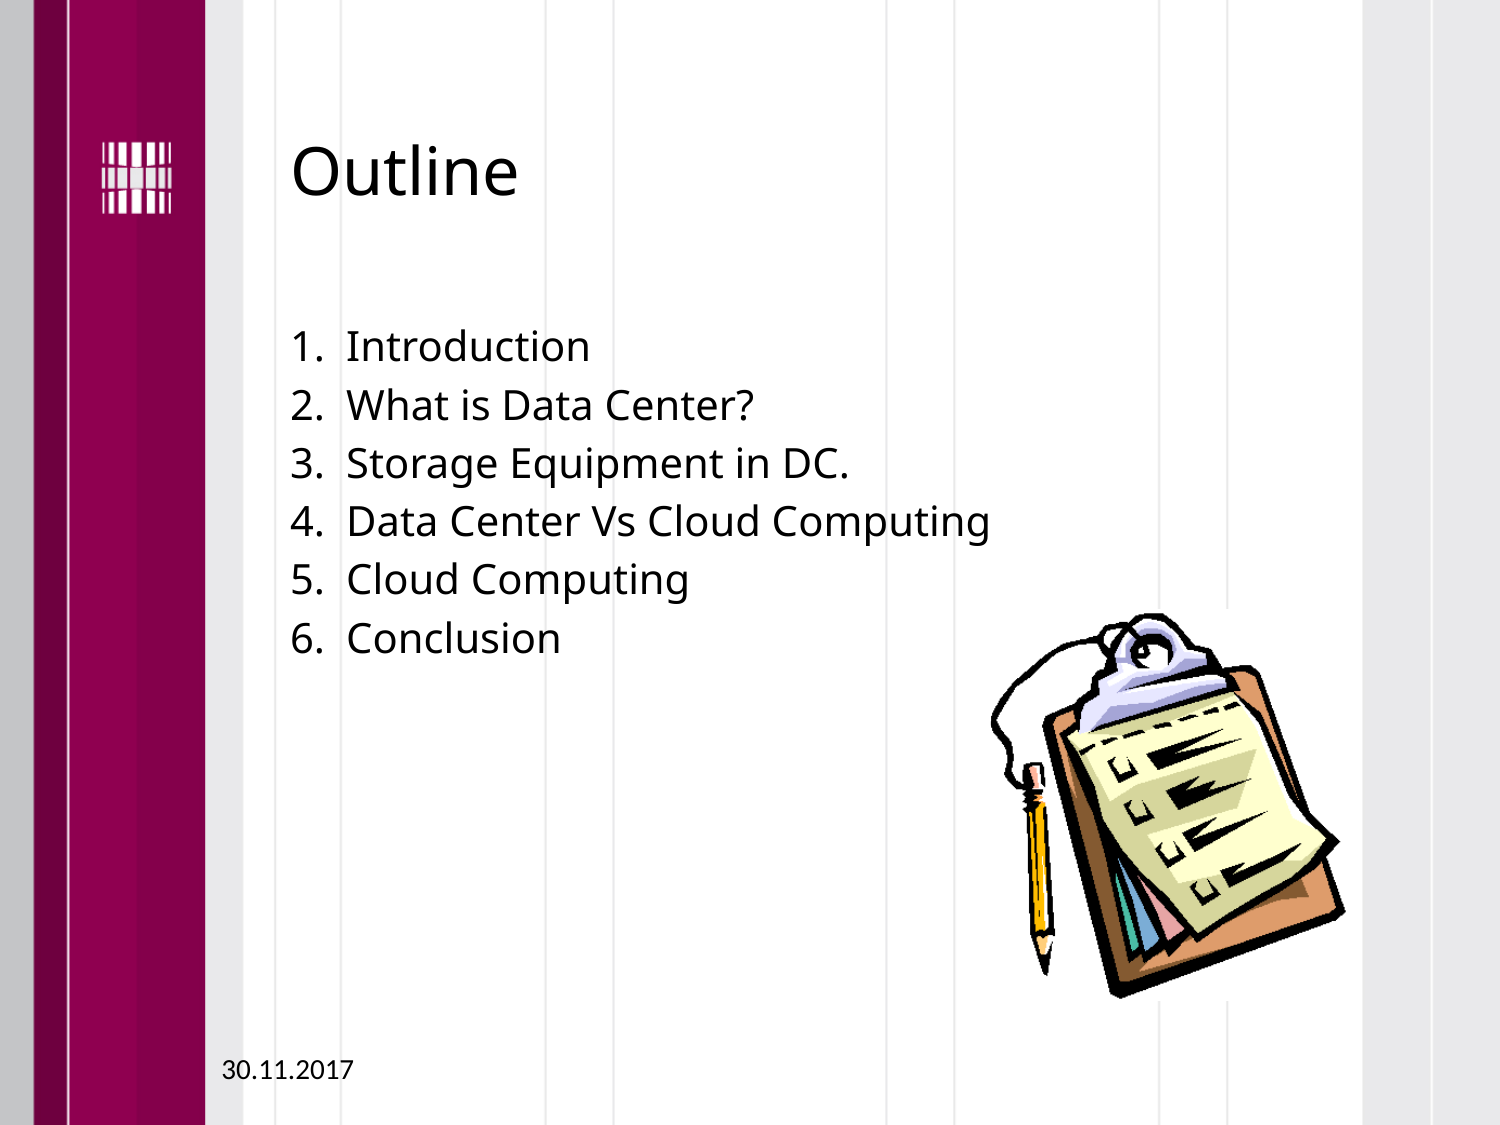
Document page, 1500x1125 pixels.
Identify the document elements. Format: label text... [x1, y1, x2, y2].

slide_number 30.11.2017 [206, 1042, 557, 1103]
title Outline [275, 75, 1297, 263]
picture [0, 0, 1500, 1125]
list Introduction What is Data Center? Storage Equipment in DC. Data Center Vs Cloud Computing Cloud Computing Conclusion [275, 312, 1297, 1010]
